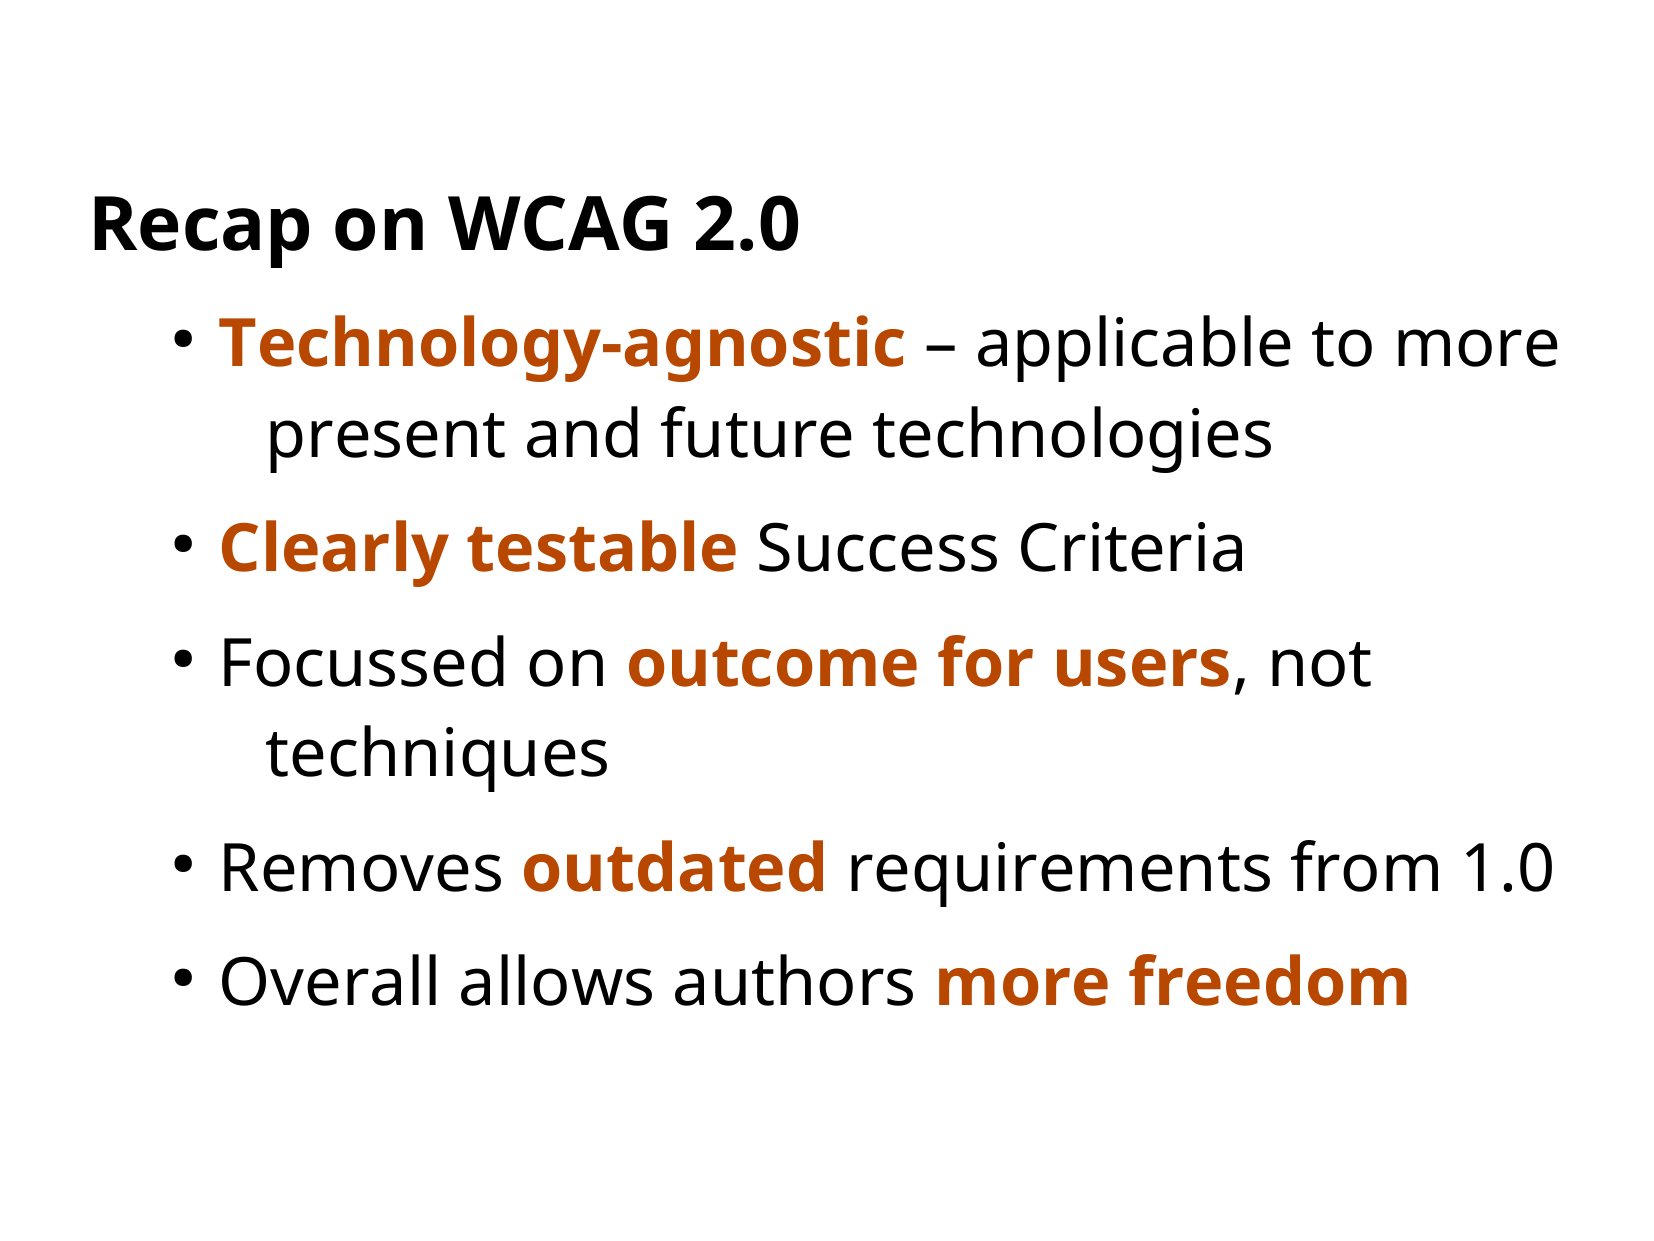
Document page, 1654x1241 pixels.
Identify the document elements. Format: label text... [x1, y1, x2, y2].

list Technology-agnostic – applicable to more present and future technologies Clearly testable Success Criteria Focussed on outcome for users, not techniques Removes outdated requirements from 1.0 Overall allows authors more freedom [88, 295, 1565, 1137]
title Recap on WCAG 2.0 [88, 176, 1565, 267]
